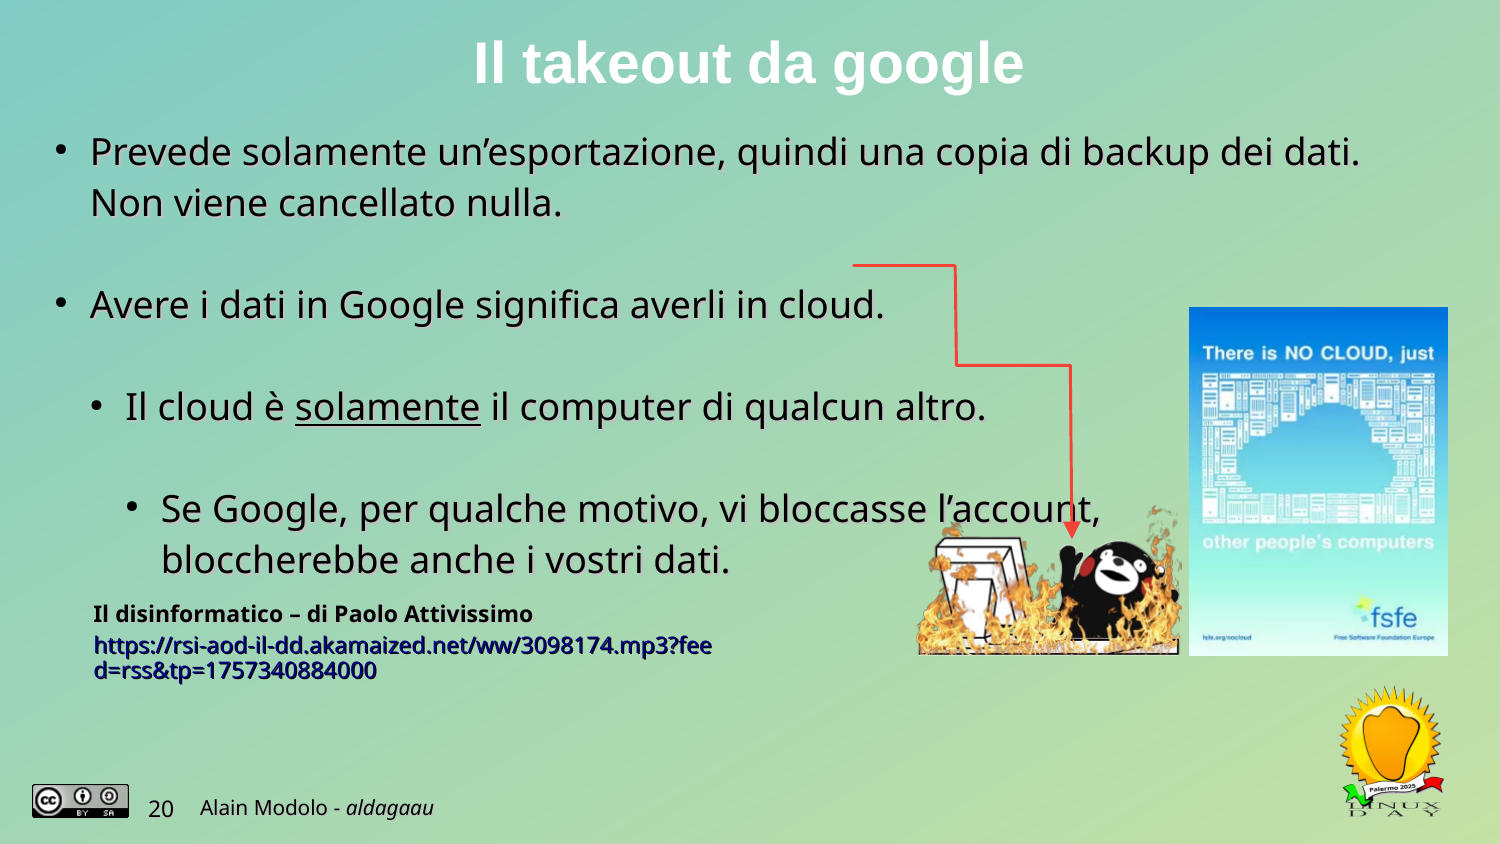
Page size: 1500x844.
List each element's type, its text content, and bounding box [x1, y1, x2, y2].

text_box Prevede solamente un’esportazione, quindi una copia di backup dei dati. Non viene cancellato nulla. Avere i dati in Google significa averli in cloud. Il cloud è solamente il computer di qualcun altro. Se Google, per qualche motivo, vi bloccasse l’account, bloccherebbe anche i vostri dati. [39, 118, 1444, 554]
picture [1189, 307, 1448, 656]
title Il takeout da google [411, 13, 1089, 112]
picture [32, 784, 129, 818]
picture [1233, 670, 1500, 844]
picture [916, 503, 1182, 658]
text_box Il disinformatico – di Paolo Attivissimo https://rsi-aod-il-dd.akamaized.net/ww/3098174.mp3?feed=rss&tp=1757340884000 [78, 590, 739, 683]
